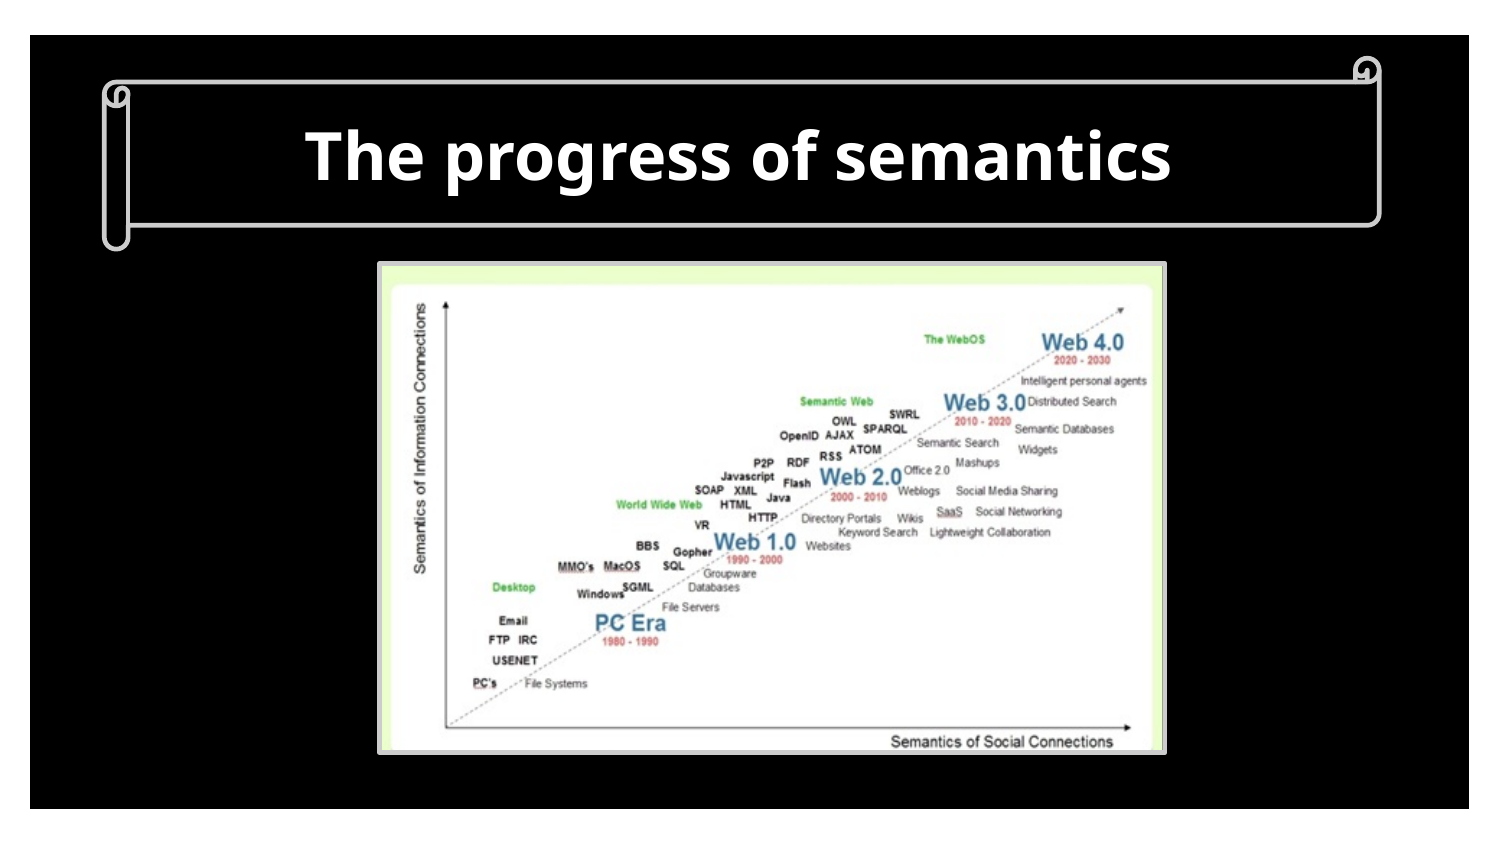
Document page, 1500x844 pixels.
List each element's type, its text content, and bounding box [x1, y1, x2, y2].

text_box [29, 33, 1470, 810]
picture [381, 265, 1163, 751]
text_box The progress of semantics [104, 72, 1380, 250]
